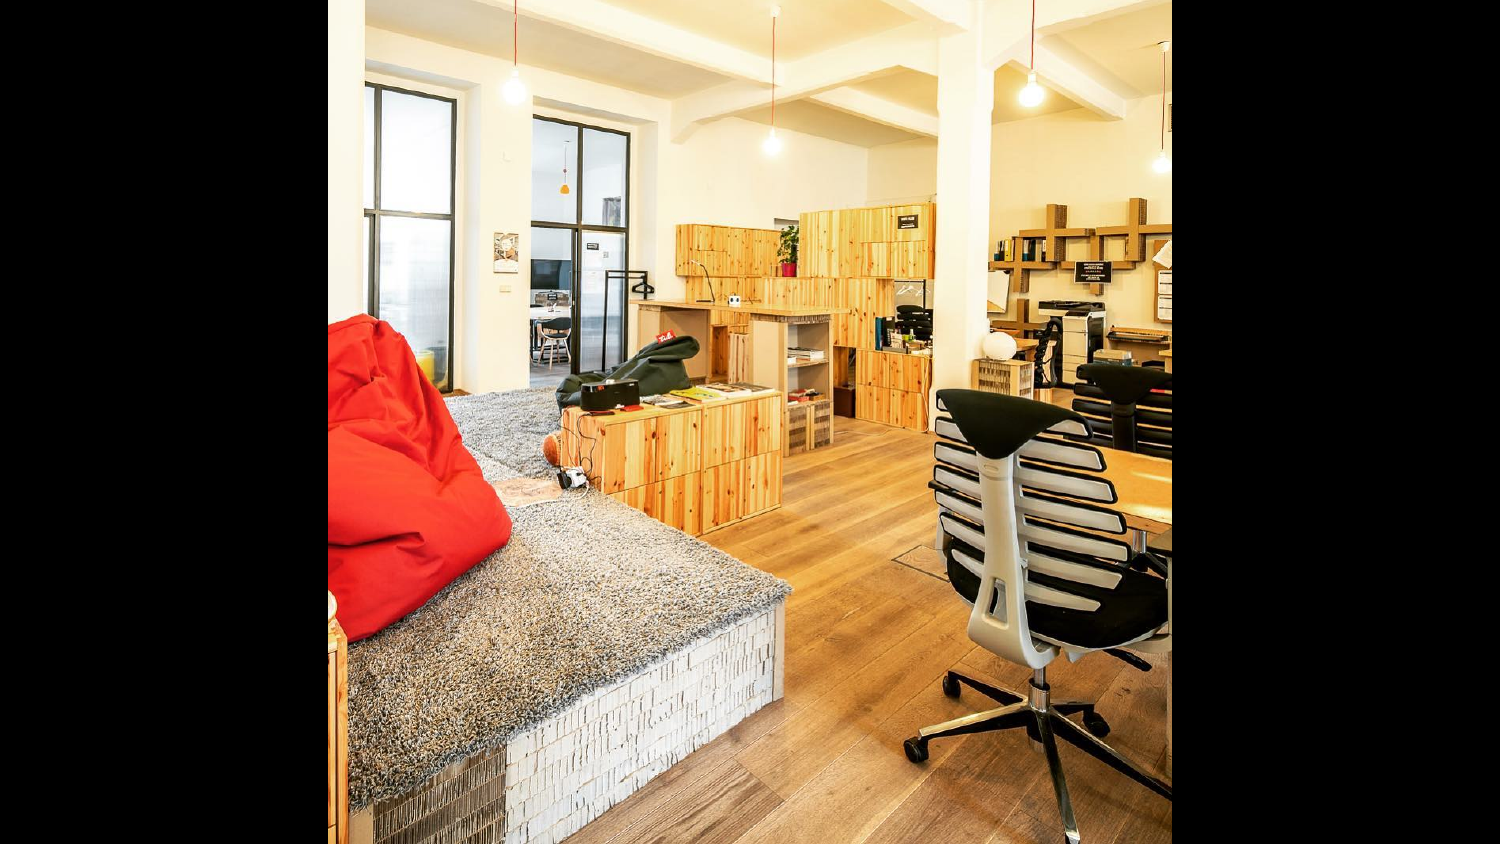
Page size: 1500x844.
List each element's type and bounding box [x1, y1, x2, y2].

picture [328, 0, 1172, 844]
